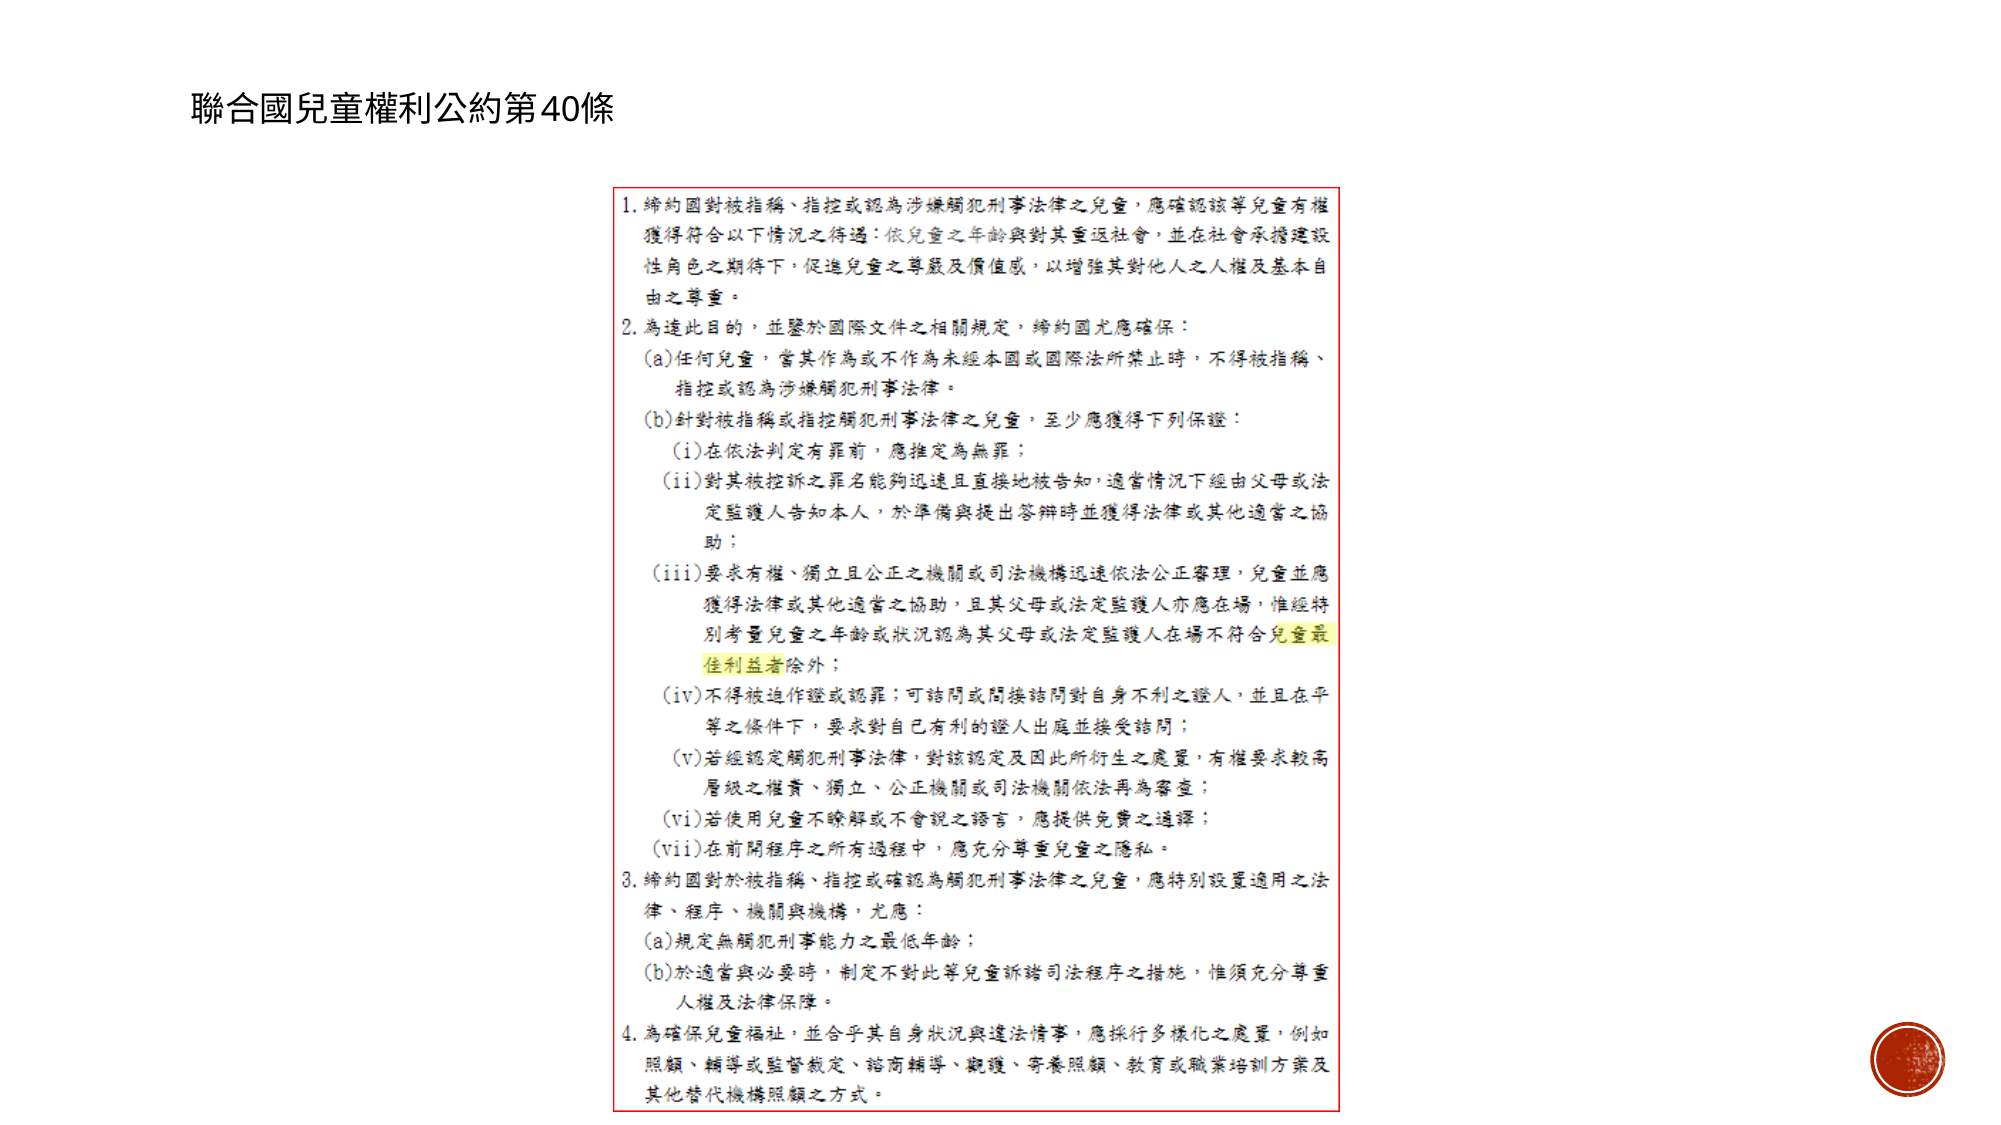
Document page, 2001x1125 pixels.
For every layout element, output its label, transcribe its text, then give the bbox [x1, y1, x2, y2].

title 聯合國兒童權利公約第40條 [175, 79, 1826, 138]
picture [613, 187, 1340, 1112]
